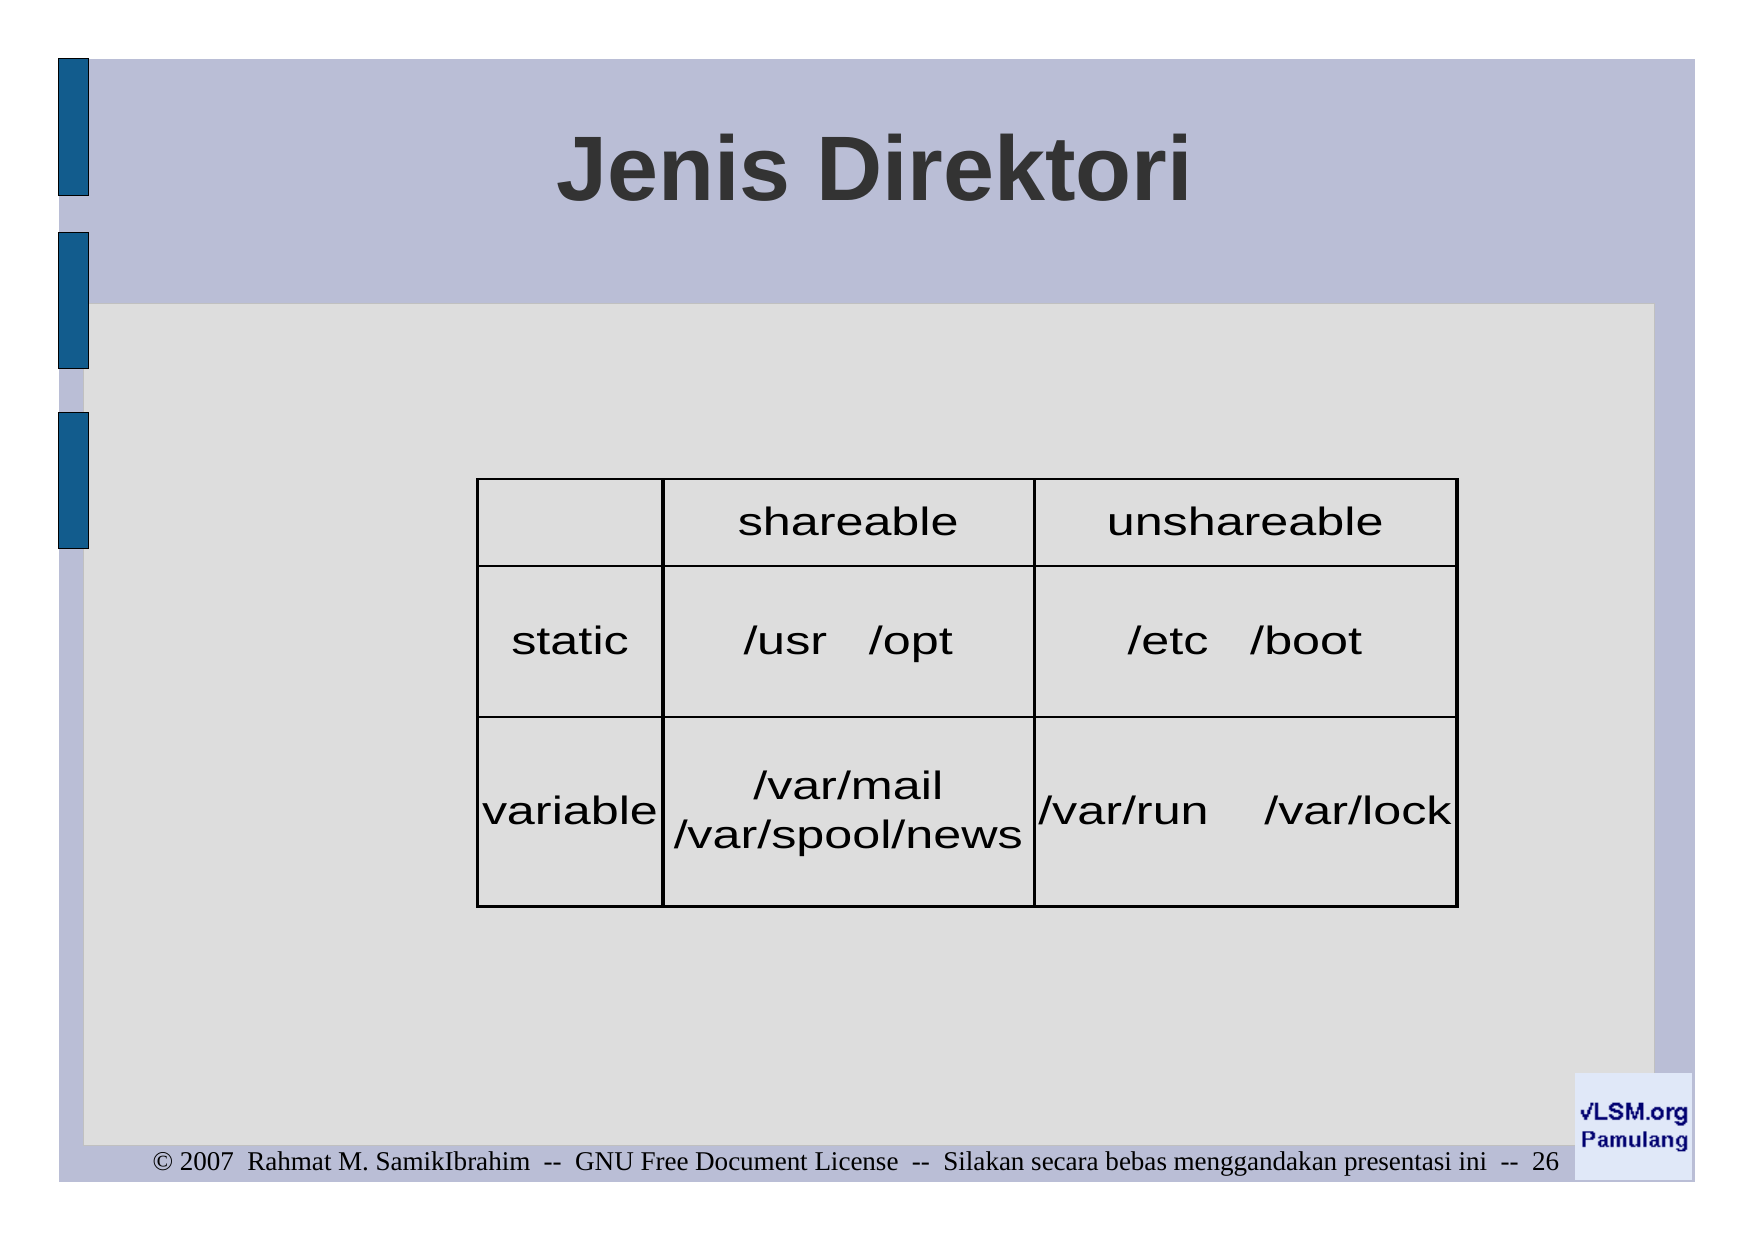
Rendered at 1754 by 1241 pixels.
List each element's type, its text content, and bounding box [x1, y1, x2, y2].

picture [1575, 1073, 1692, 1180]
title Jenis Direktori [95, 74, 1655, 263]
chart [475, 476, 1459, 908]
